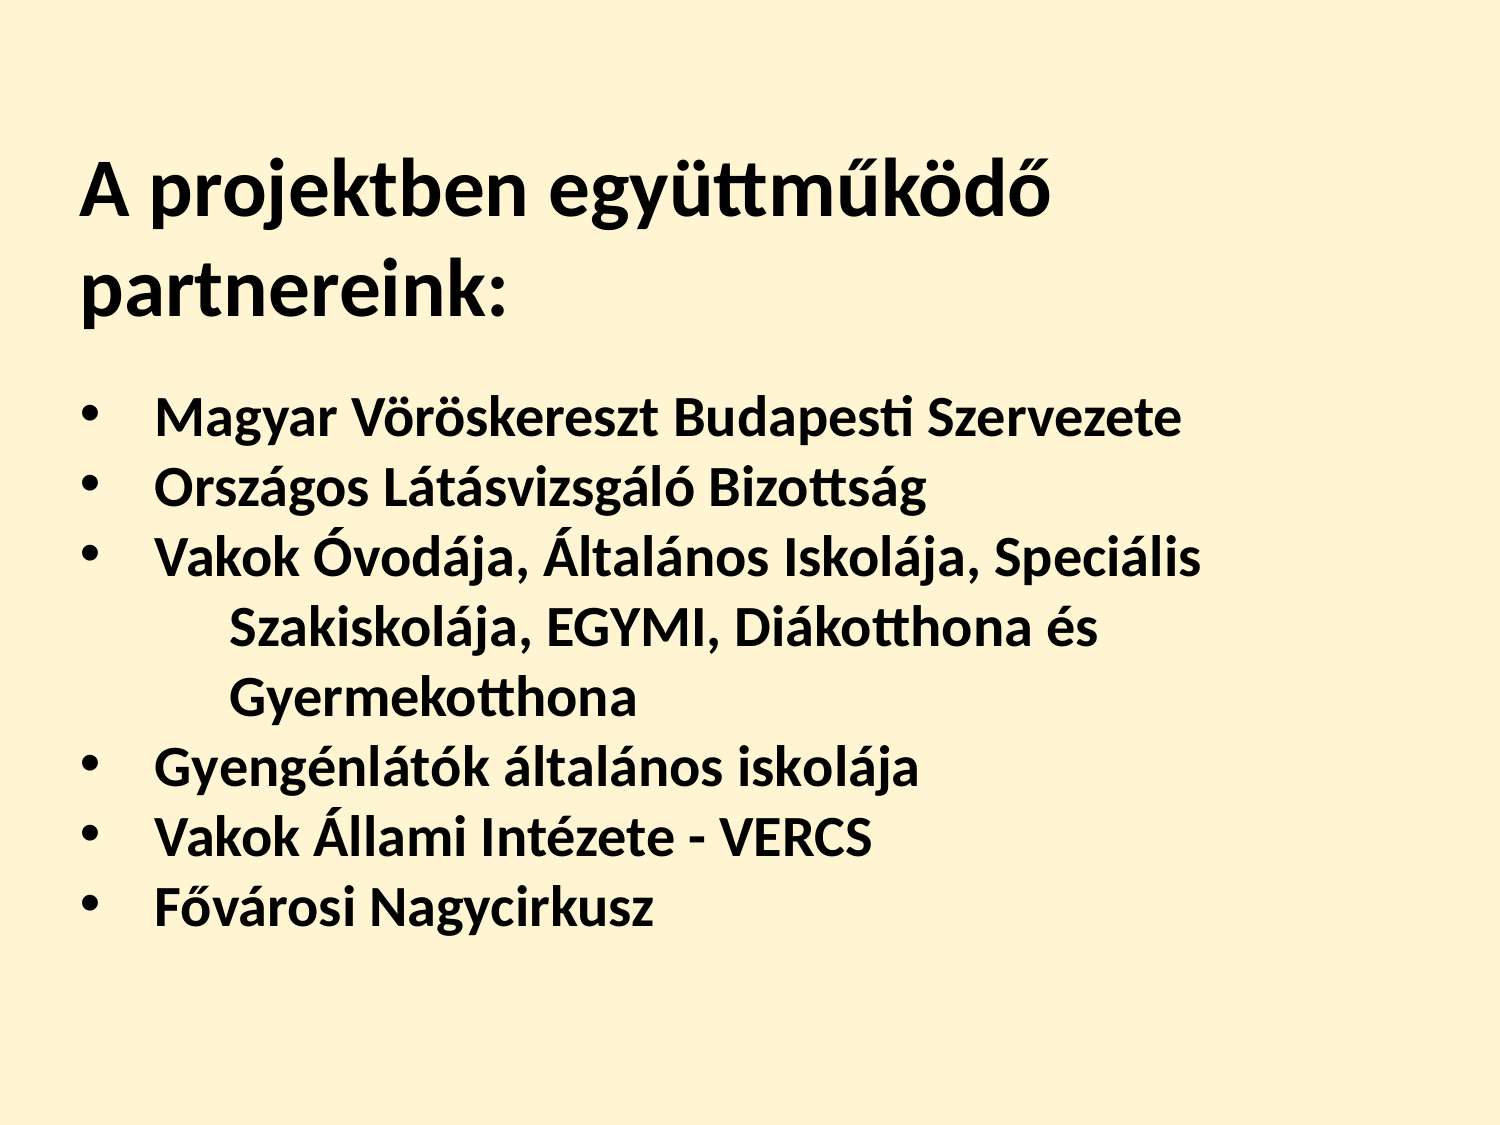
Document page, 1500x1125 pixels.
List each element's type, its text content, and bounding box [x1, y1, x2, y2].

text_box A projektben együttműködő partnereink: Magyar Vöröskereszt Budapesti Szervezete Országos Látásvizsgáló Bizottság Vakok Óvodája, Általános Iskolája, Speciális Szakiskolája, EGYMI, Diákotthona és Gyermekotthona Gyengénlátók általános iskolája Vakok Állami Intézete - VERCS Fővárosi Nagycirkusz [65, 125, 1411, 945]
